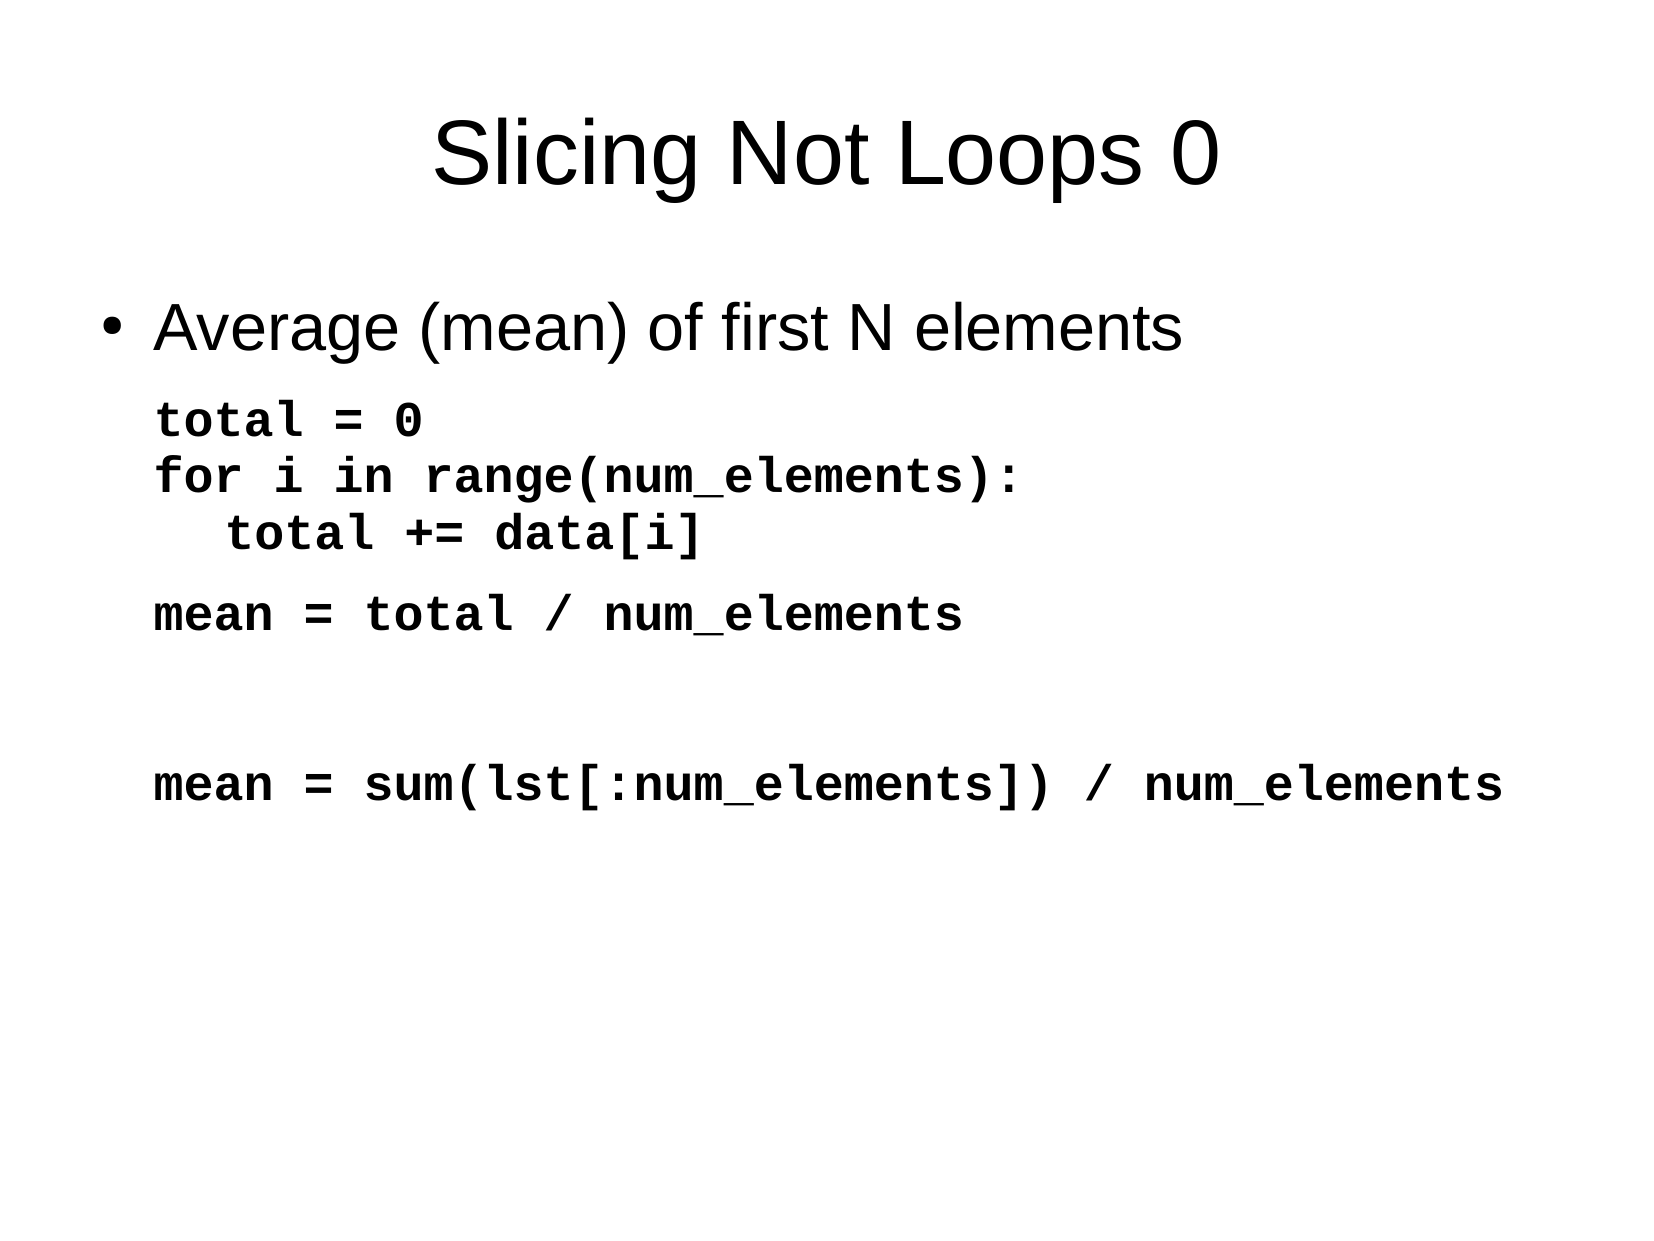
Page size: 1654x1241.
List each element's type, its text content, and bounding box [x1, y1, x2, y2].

list Average (mean) of first N elements total = 0 for i in range(num_elements): total += data[i] mean = total / num_elements mean = sum(lst[:num_elements]) / num_elements [82, 290, 1571, 1010]
title Slicing Not Loops 0 [82, 49, 1571, 257]
